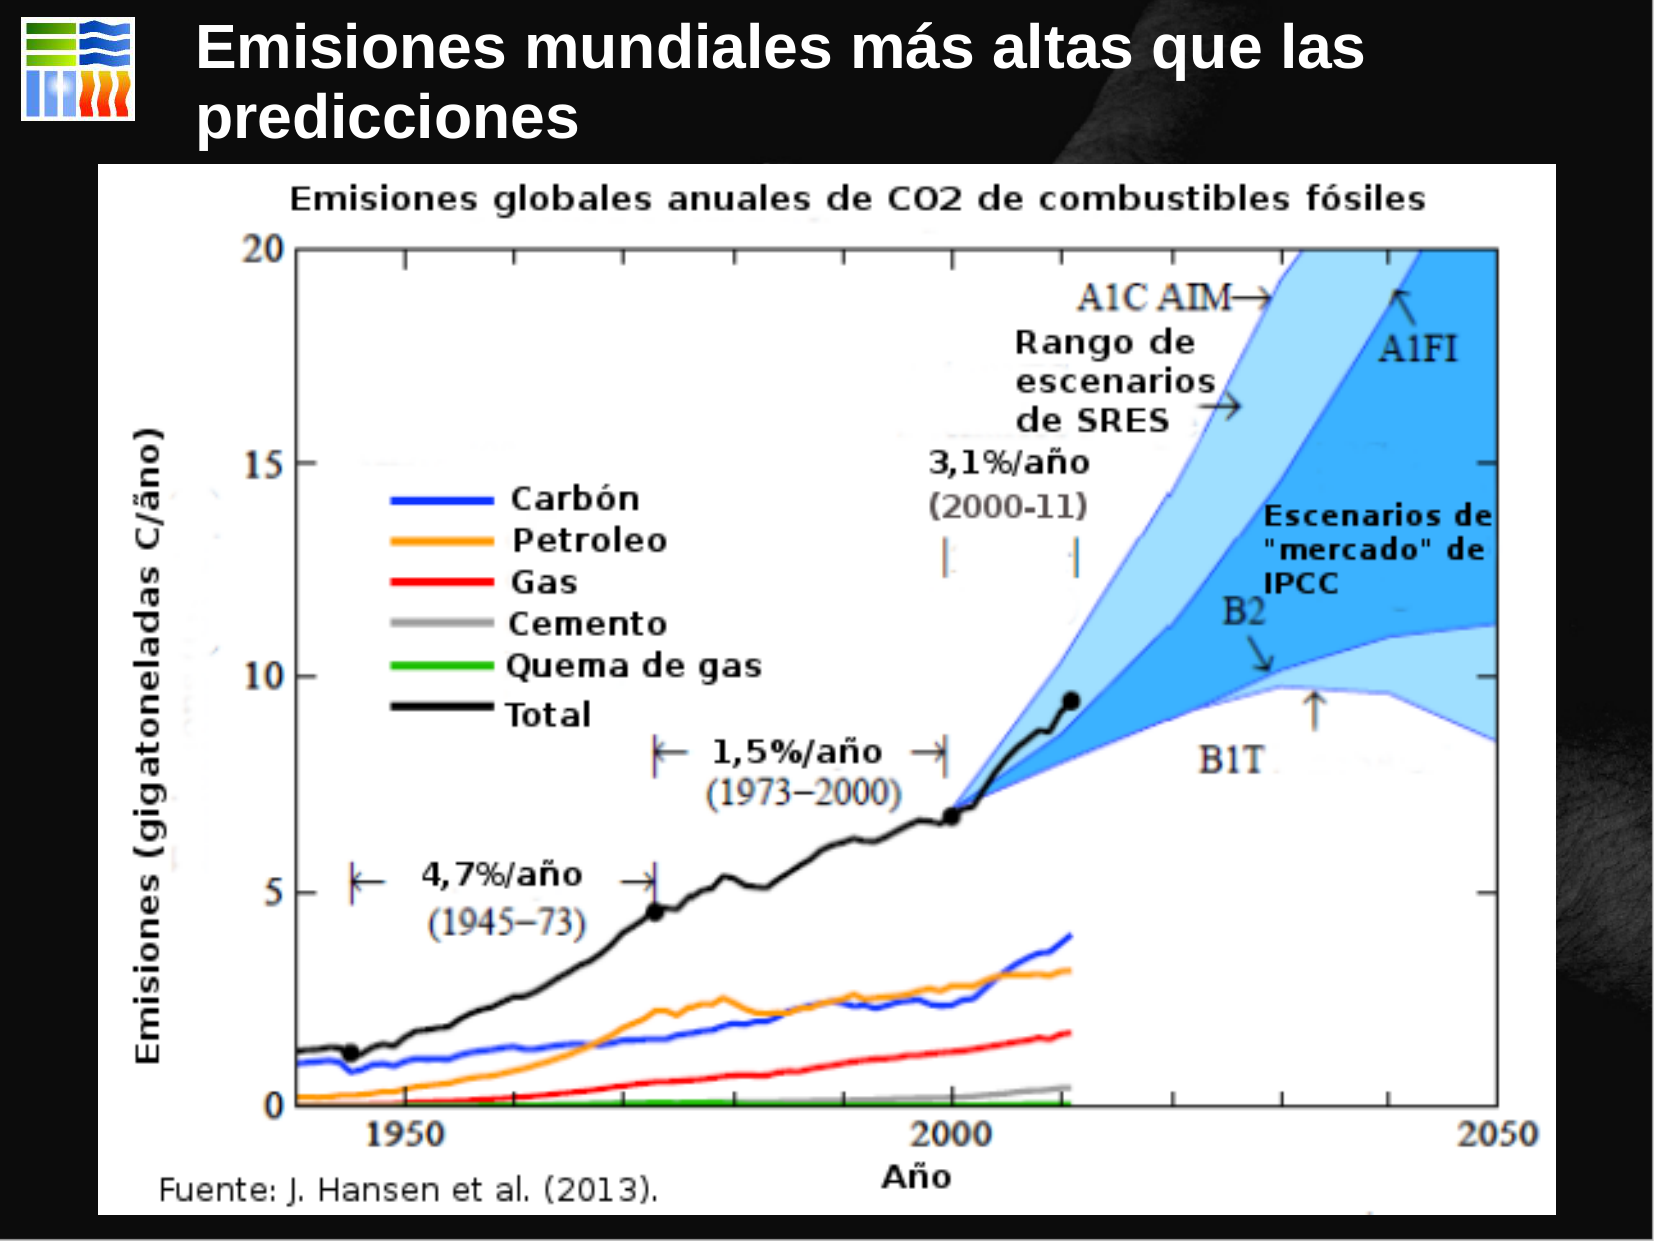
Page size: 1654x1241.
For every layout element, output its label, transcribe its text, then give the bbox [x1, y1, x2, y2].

picture [0, 0, 1654, 1241]
title Emisiones mundiales más altas que las predicciones [195, 12, 1654, 152]
